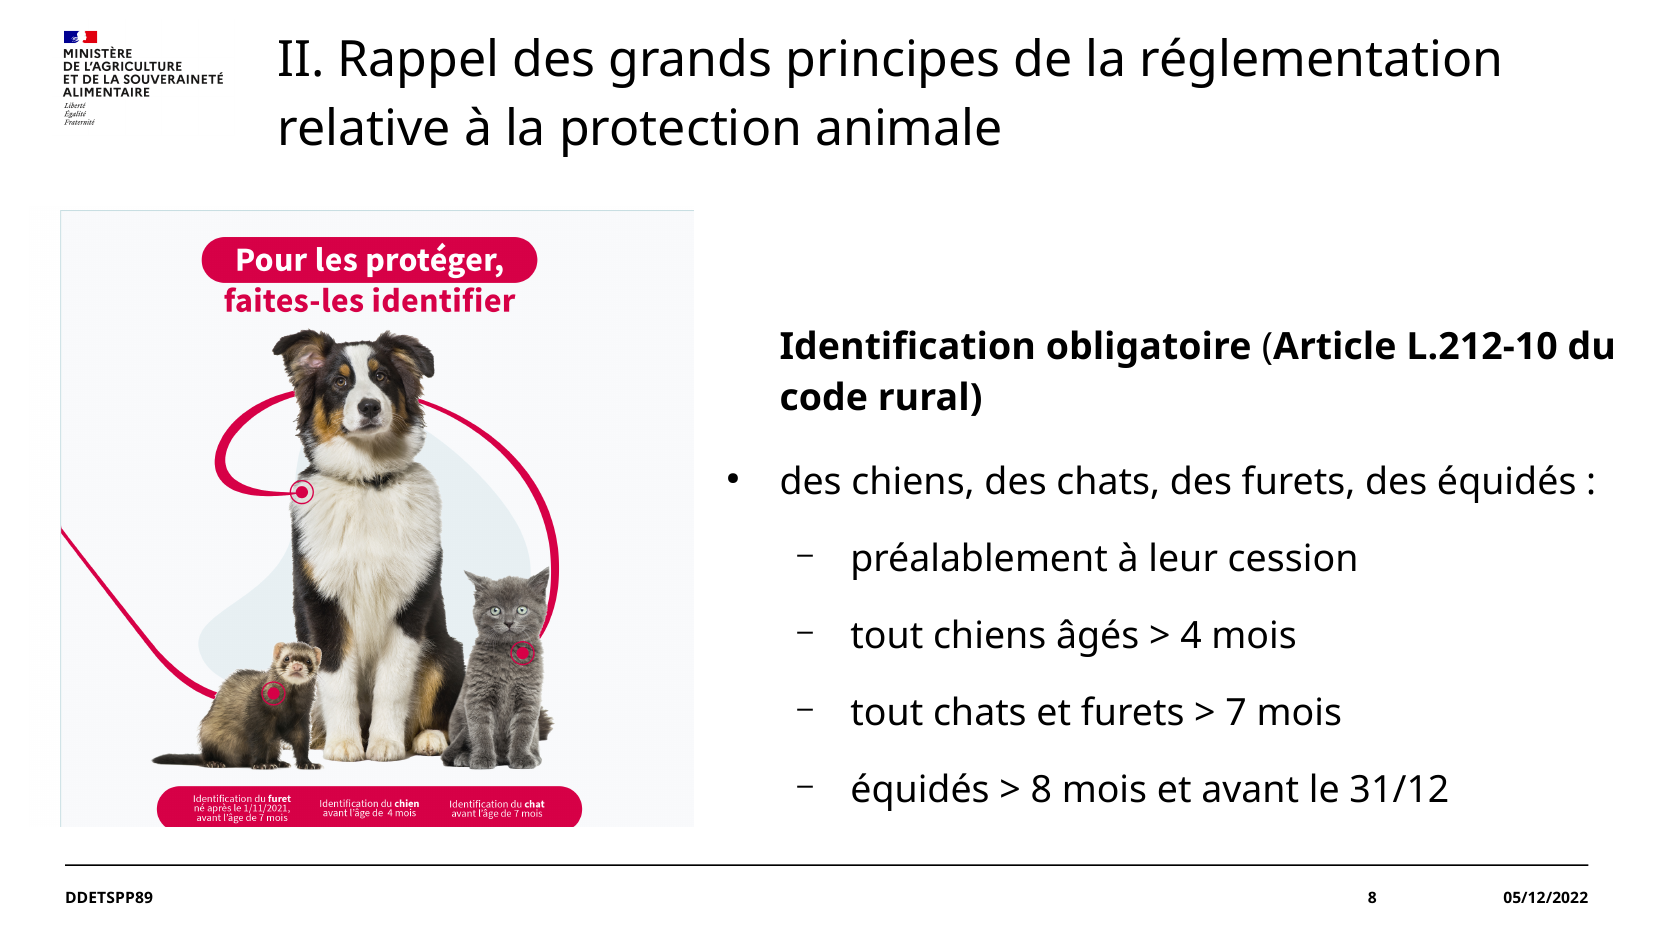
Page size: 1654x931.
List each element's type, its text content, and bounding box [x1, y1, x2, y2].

slide_number 05/12/2022 [1377, 864, 1589, 931]
list Identification obligatoire (Article L.212-10 du code rural) des chiens, des chats, des furets, des équidés : préalablement à leur cession tout chiens âgés > 4 mois tout chats et furets > 7 mois équidés > 8 mois et avant le 31/12 [708, 236, 1625, 857]
footer DDETSPP89 [65, 864, 1132, 931]
title II. Rappel des grands principes de la réglementation relative à la protection animale [206, 5, 1654, 178]
picture [29, 206, 694, 827]
slide_number 8 [1132, 864, 1377, 931]
picture [52, 19, 206, 136]
